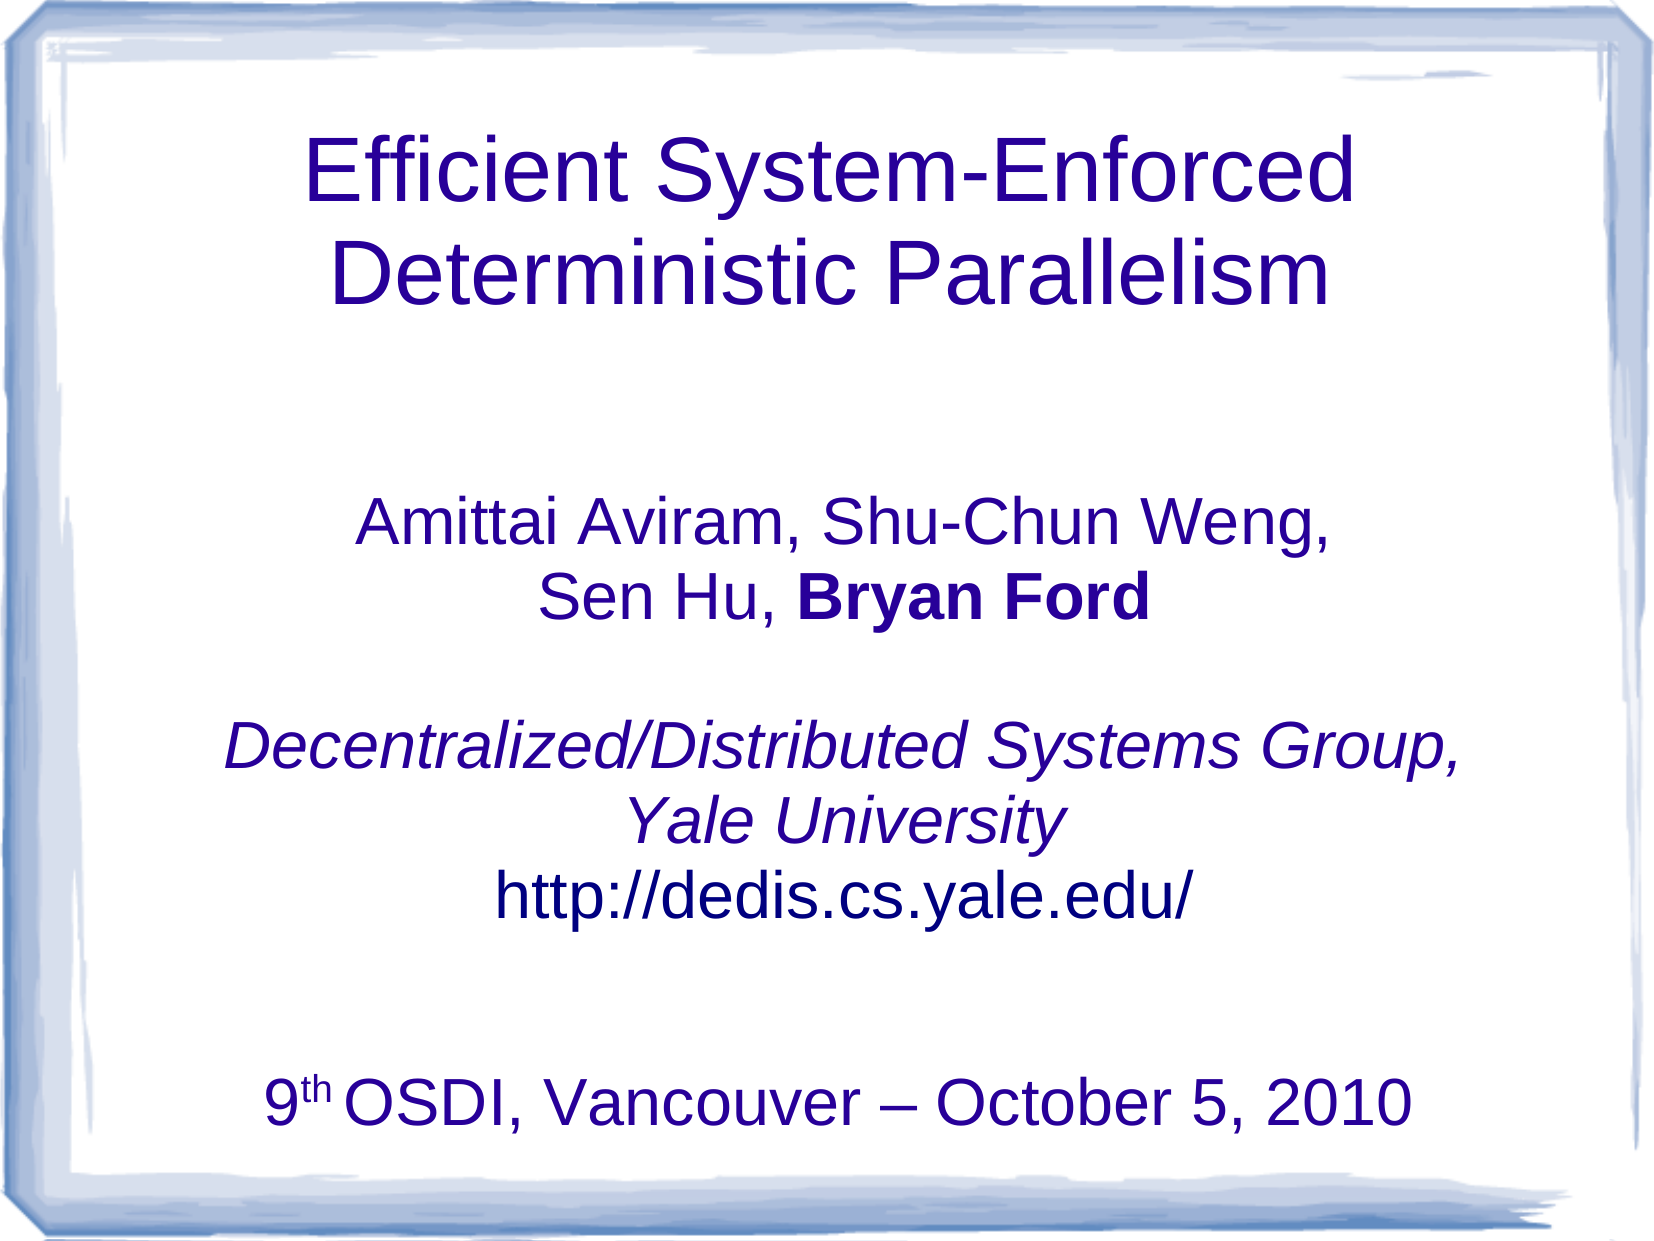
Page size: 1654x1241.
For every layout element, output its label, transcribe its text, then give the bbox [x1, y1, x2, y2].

picture [0, 0, 1654, 1241]
subtitle Amittai Aviram, Shu-Chun Weng, Sen Hu, Bryan Ford Decentralized/Distributed Systems Group, Yale University http://dedis.cs.yale.edu/ [118, 412, 1571, 1004]
text_box 9th OSDI, Vancouver – October 5, 2010 [112, 1050, 1566, 1155]
title Efficient System-Enforced Deterministic Parallelism [86, 117, 1576, 325]
